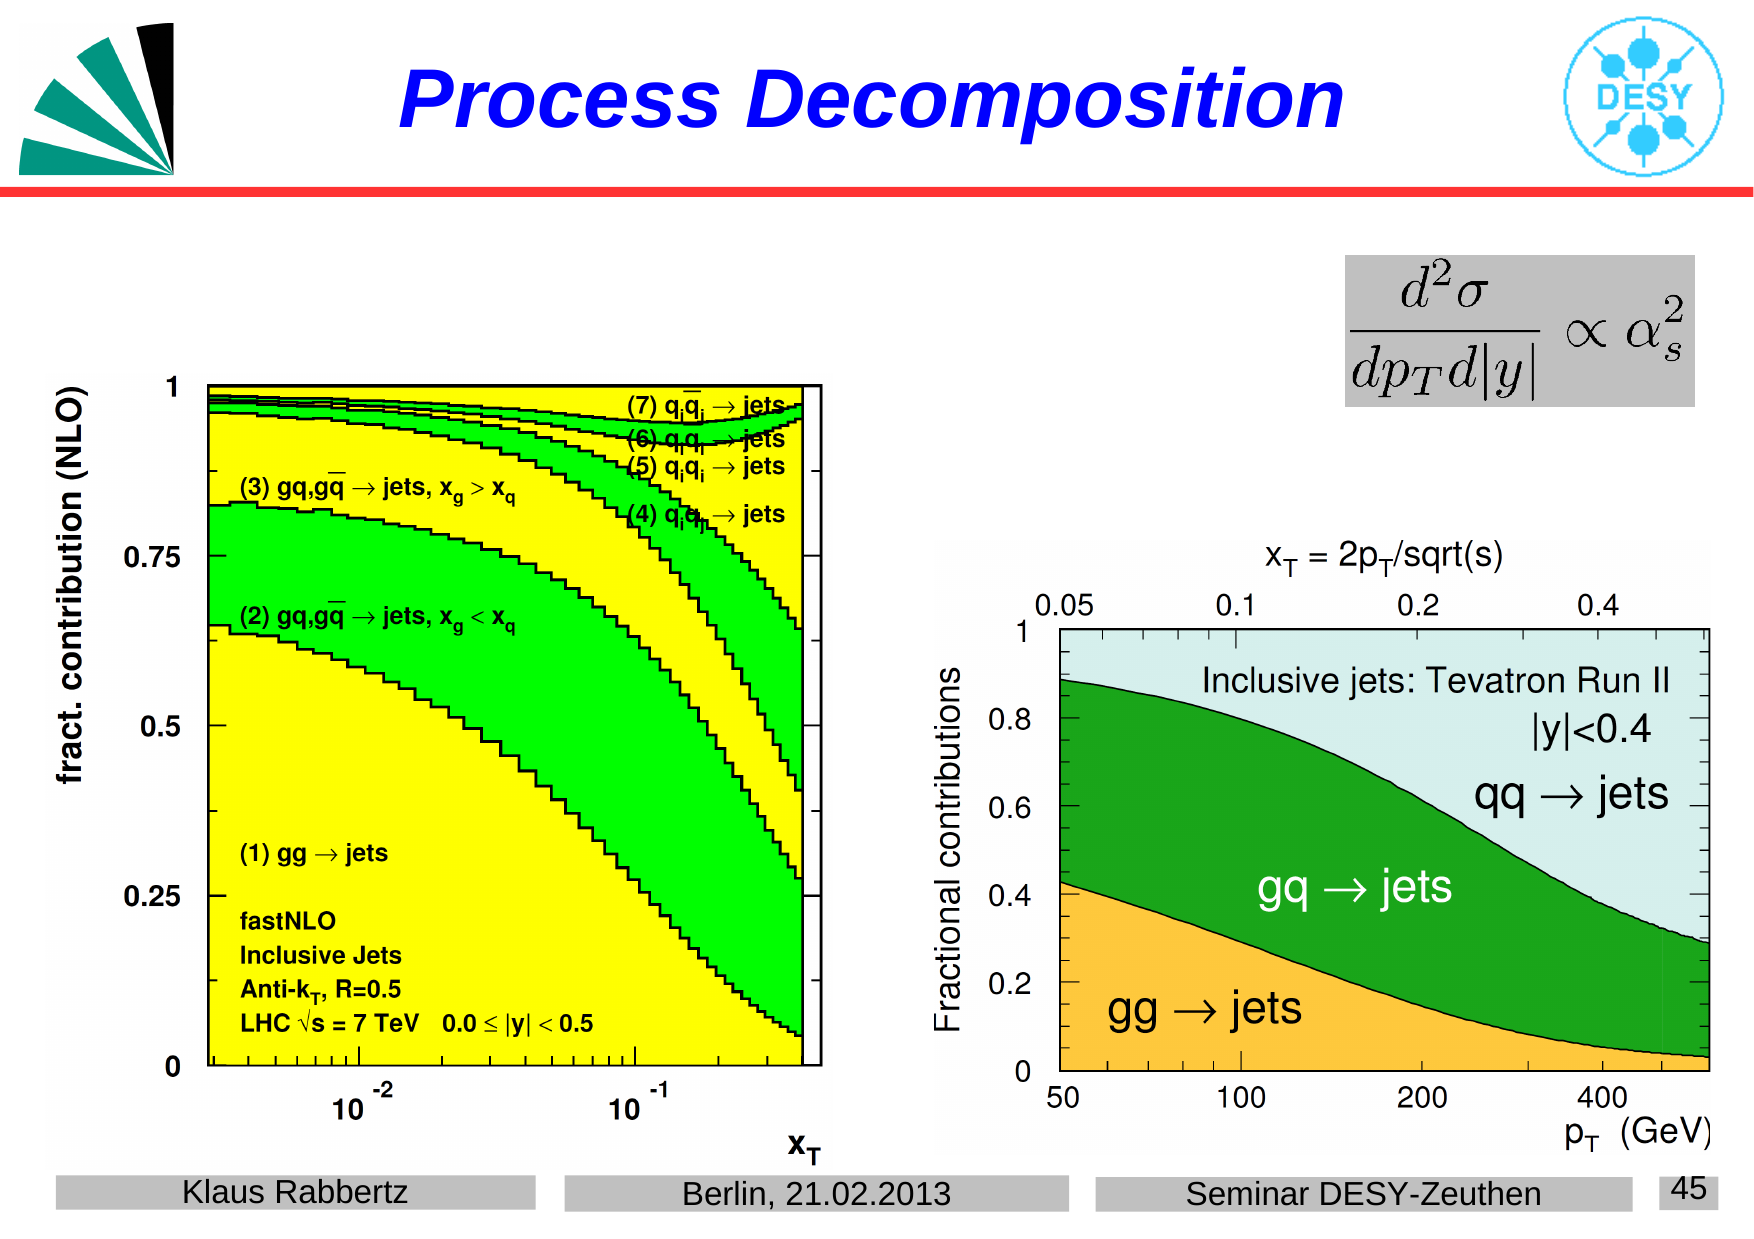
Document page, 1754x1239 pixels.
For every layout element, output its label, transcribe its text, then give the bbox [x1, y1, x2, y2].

picture [1559, 12, 1729, 182]
title Process Decomposition [220, 16, 1525, 182]
picture [45, 373, 833, 1171]
picture [19, 23, 174, 177]
picture [1345, 254, 1696, 407]
picture [934, 540, 1711, 1156]
